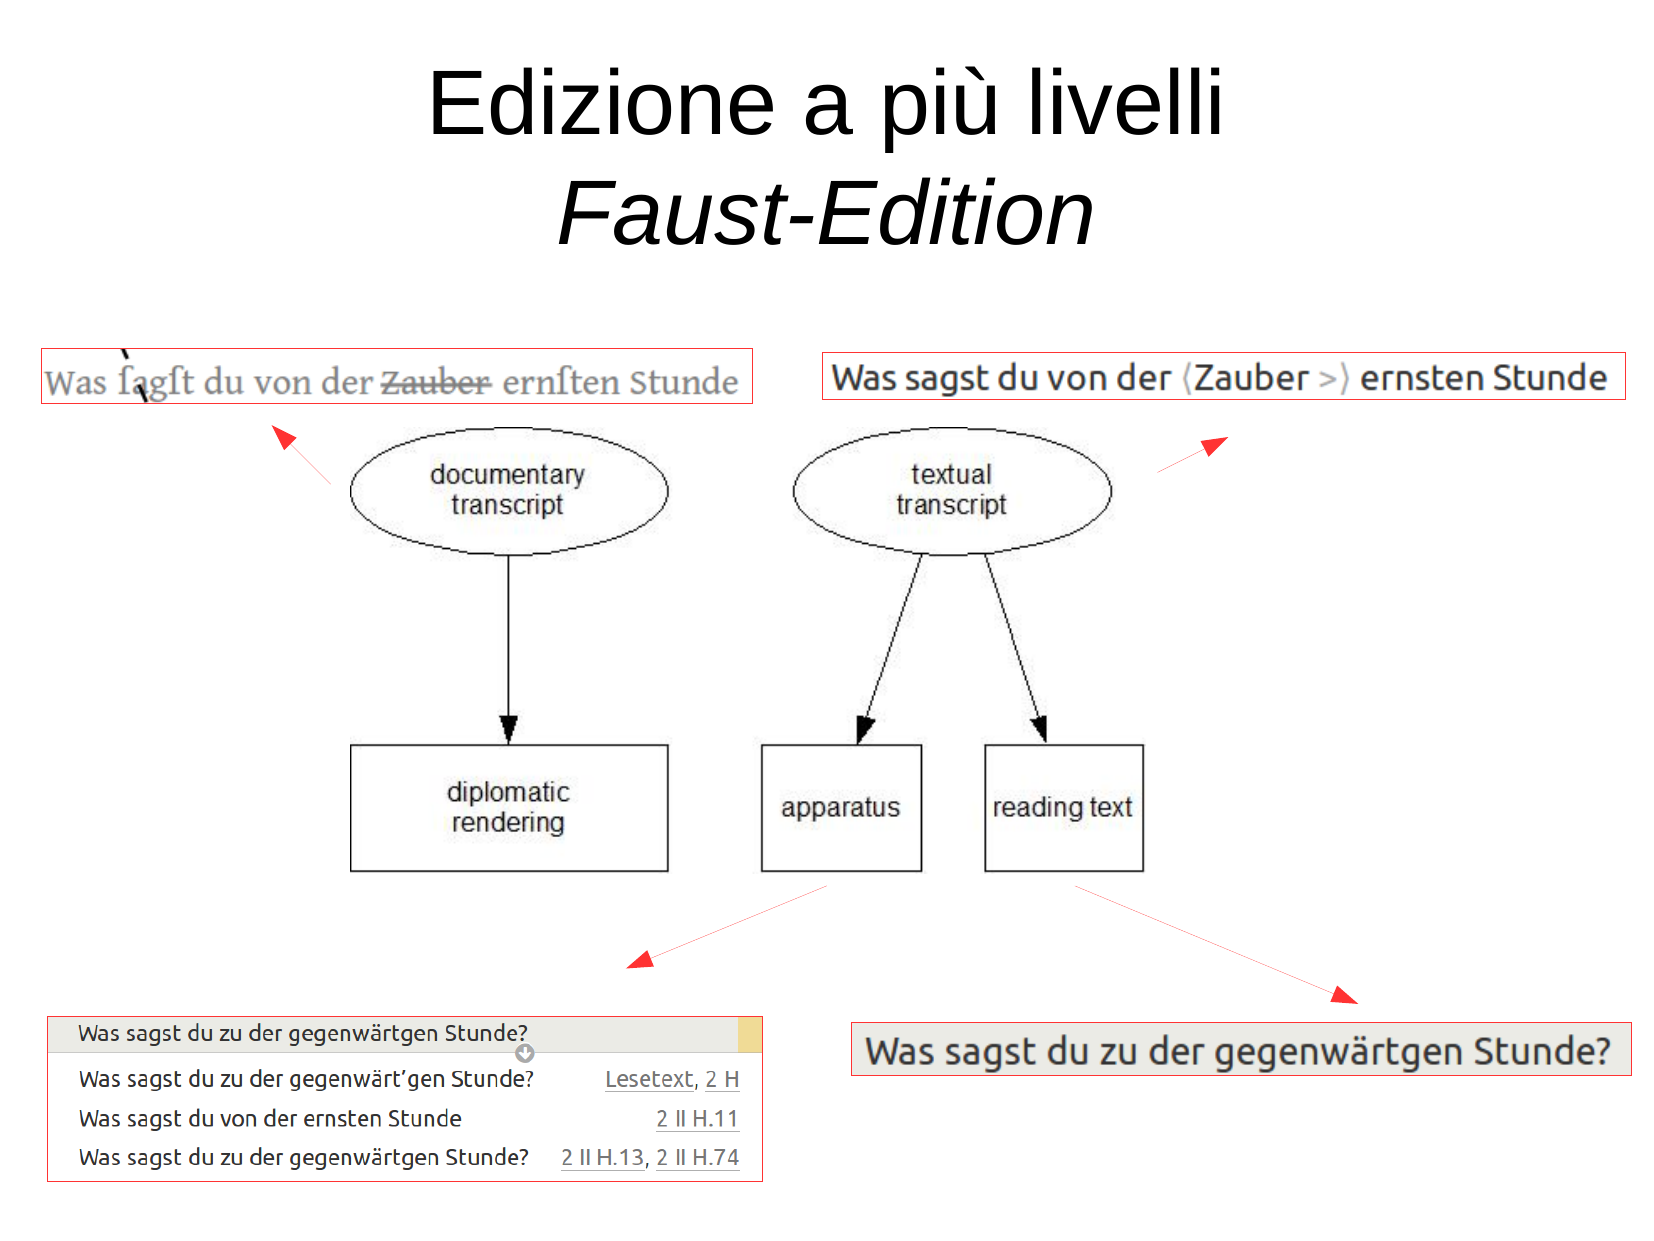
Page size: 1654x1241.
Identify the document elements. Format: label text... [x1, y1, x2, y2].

picture [822, 352, 1626, 400]
picture [851, 1022, 1632, 1076]
picture [350, 427, 1146, 875]
picture [41, 348, 753, 404]
picture [47, 1016, 763, 1182]
text_box Edizione a più livelli Faust-Edition [82, 49, 1571, 257]
